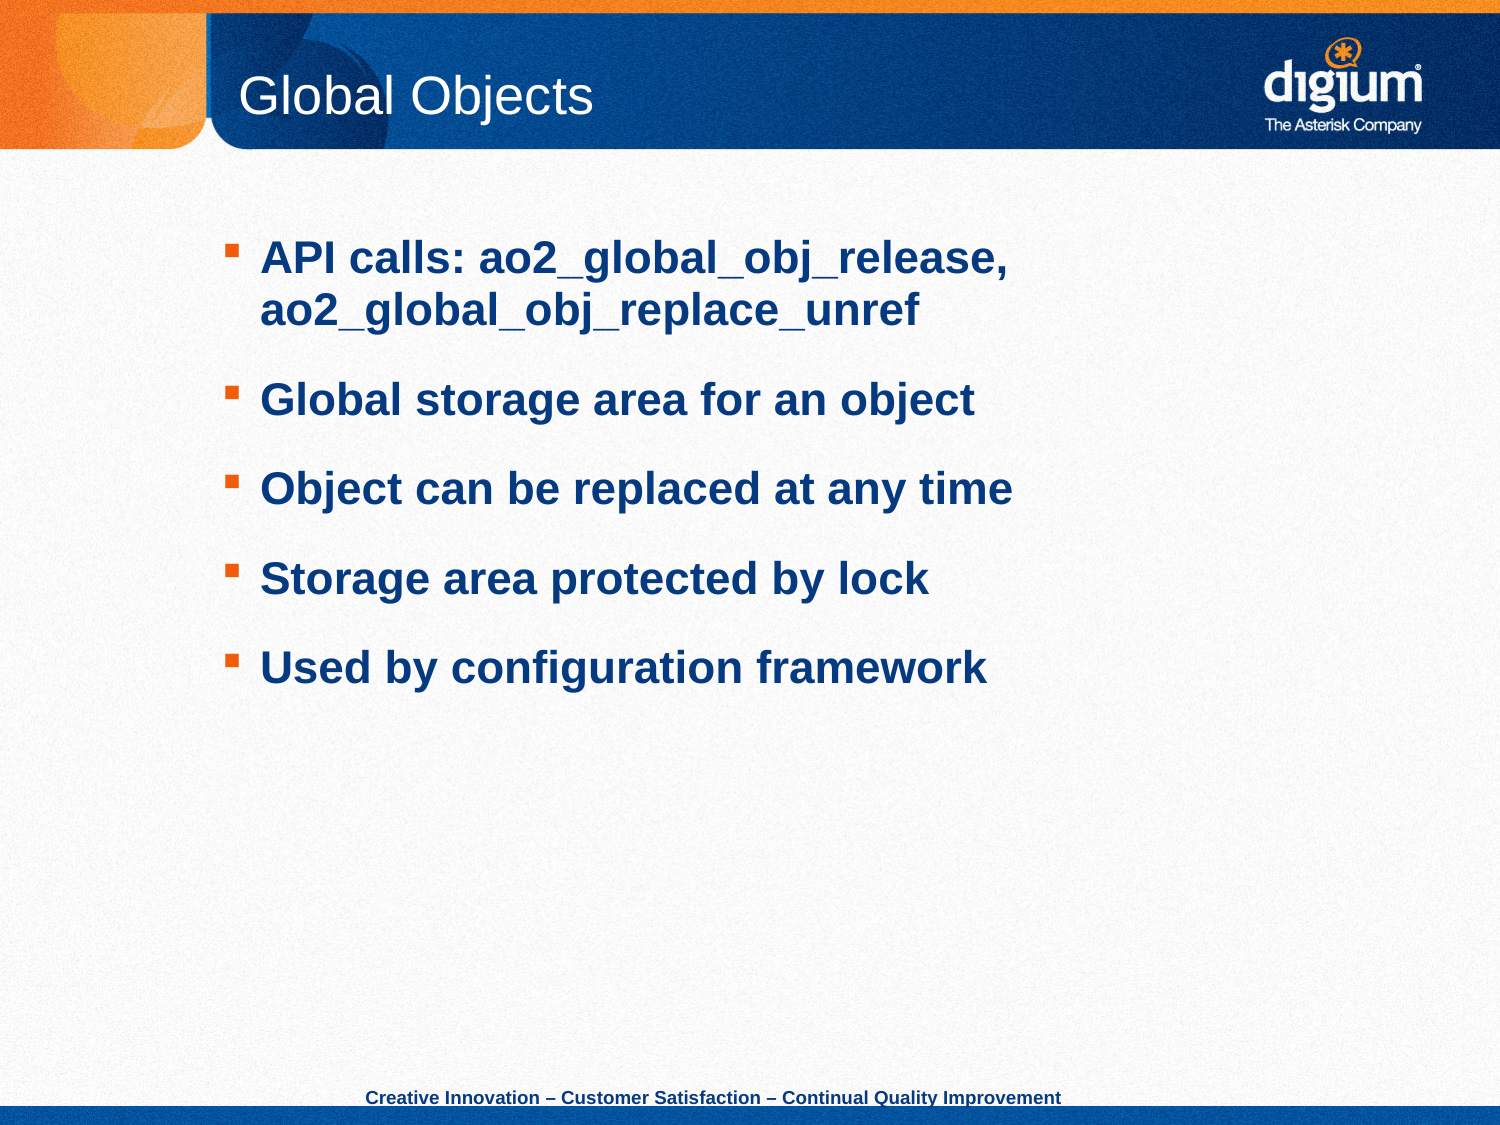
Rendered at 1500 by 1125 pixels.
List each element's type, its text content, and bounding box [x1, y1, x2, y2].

picture [0, 0, 1500, 1125]
list API calls: ao2_global_obj_release, ao2_global_obj_replace_unref Global storage area for an object Object can be replaced at any time Storage area protected by lock Used by configuration framework [206, 224, 1301, 967]
title Global Objects [238, 27, 1243, 127]
